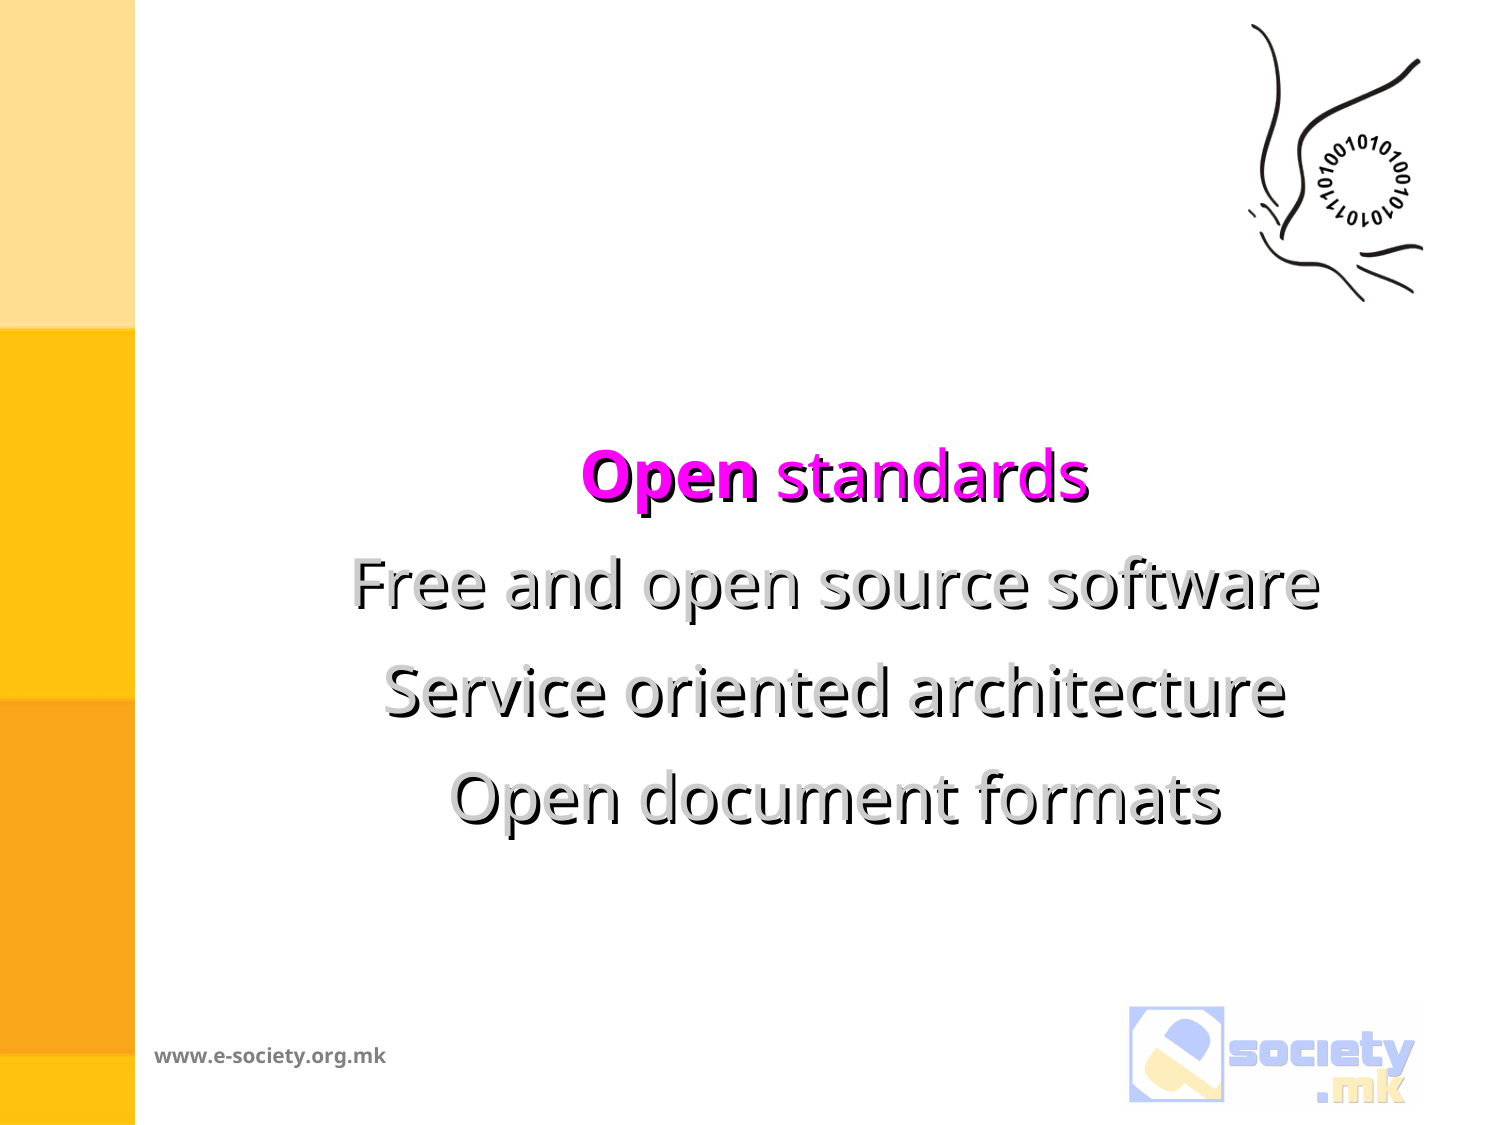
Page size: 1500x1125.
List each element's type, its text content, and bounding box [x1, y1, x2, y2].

picture [1248, 24, 1424, 262]
picture [0, 0, 135, 1125]
subtitle Open standards Free and open source software Service oriented architecture Open document formats [169, 262, 1425, 1006]
